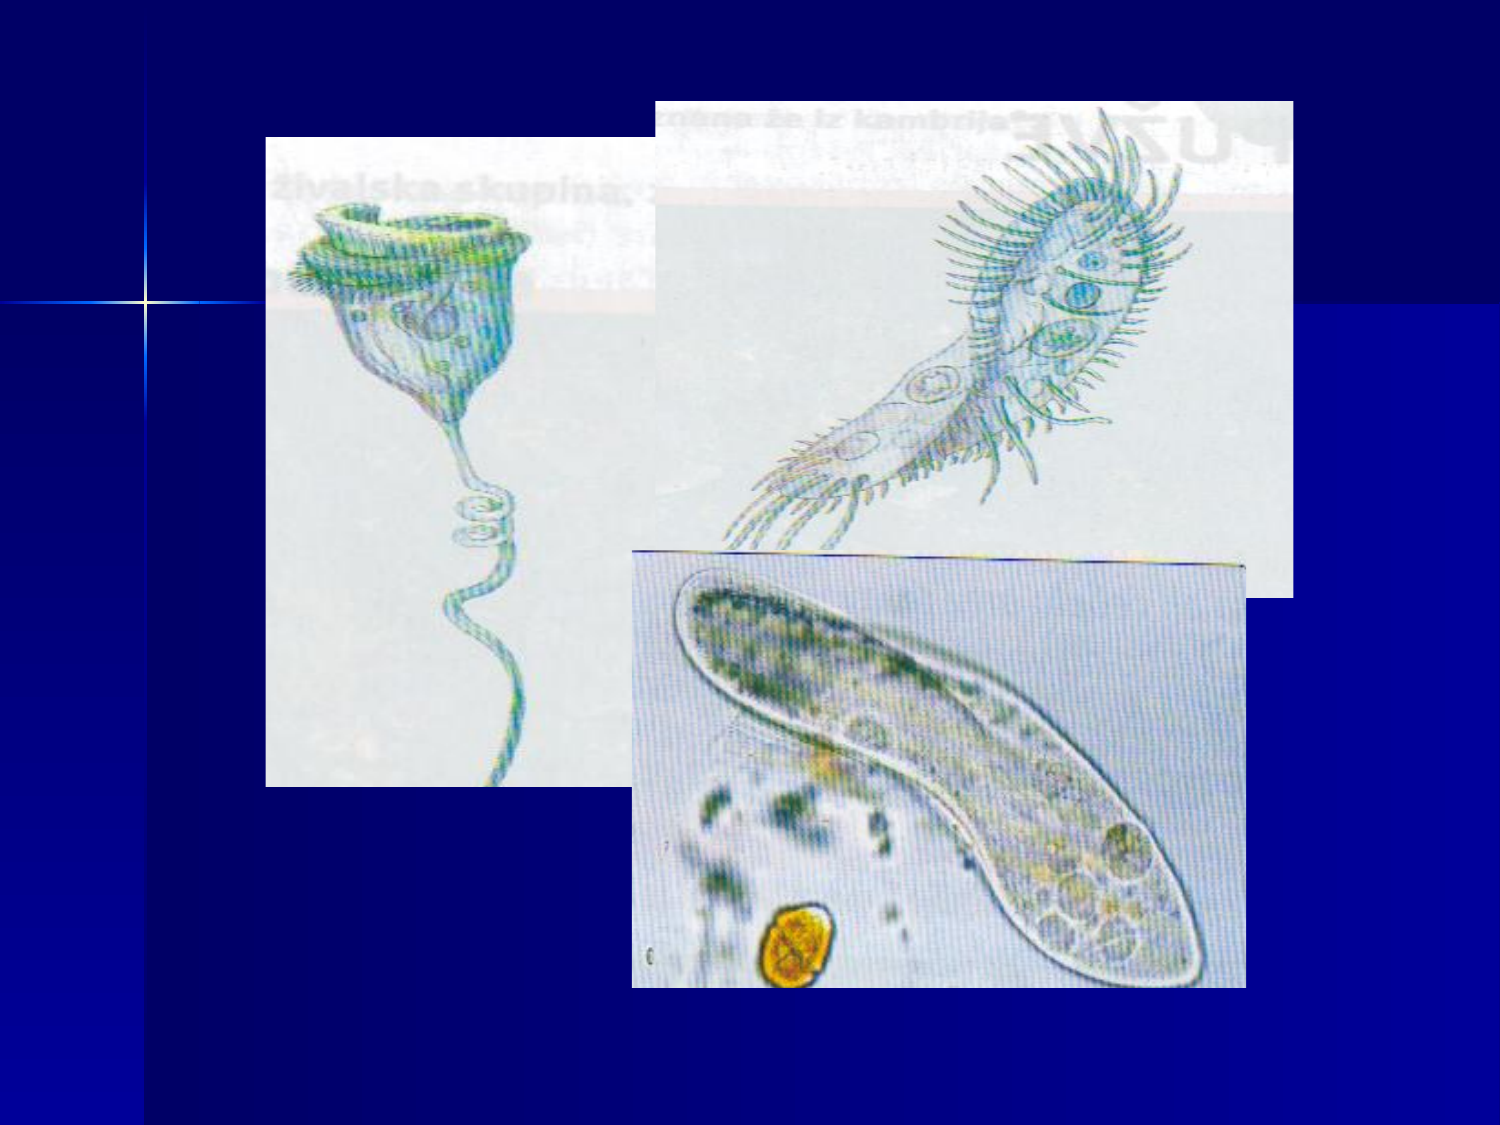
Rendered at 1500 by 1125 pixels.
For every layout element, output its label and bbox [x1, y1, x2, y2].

picture [265, 101, 1294, 988]
